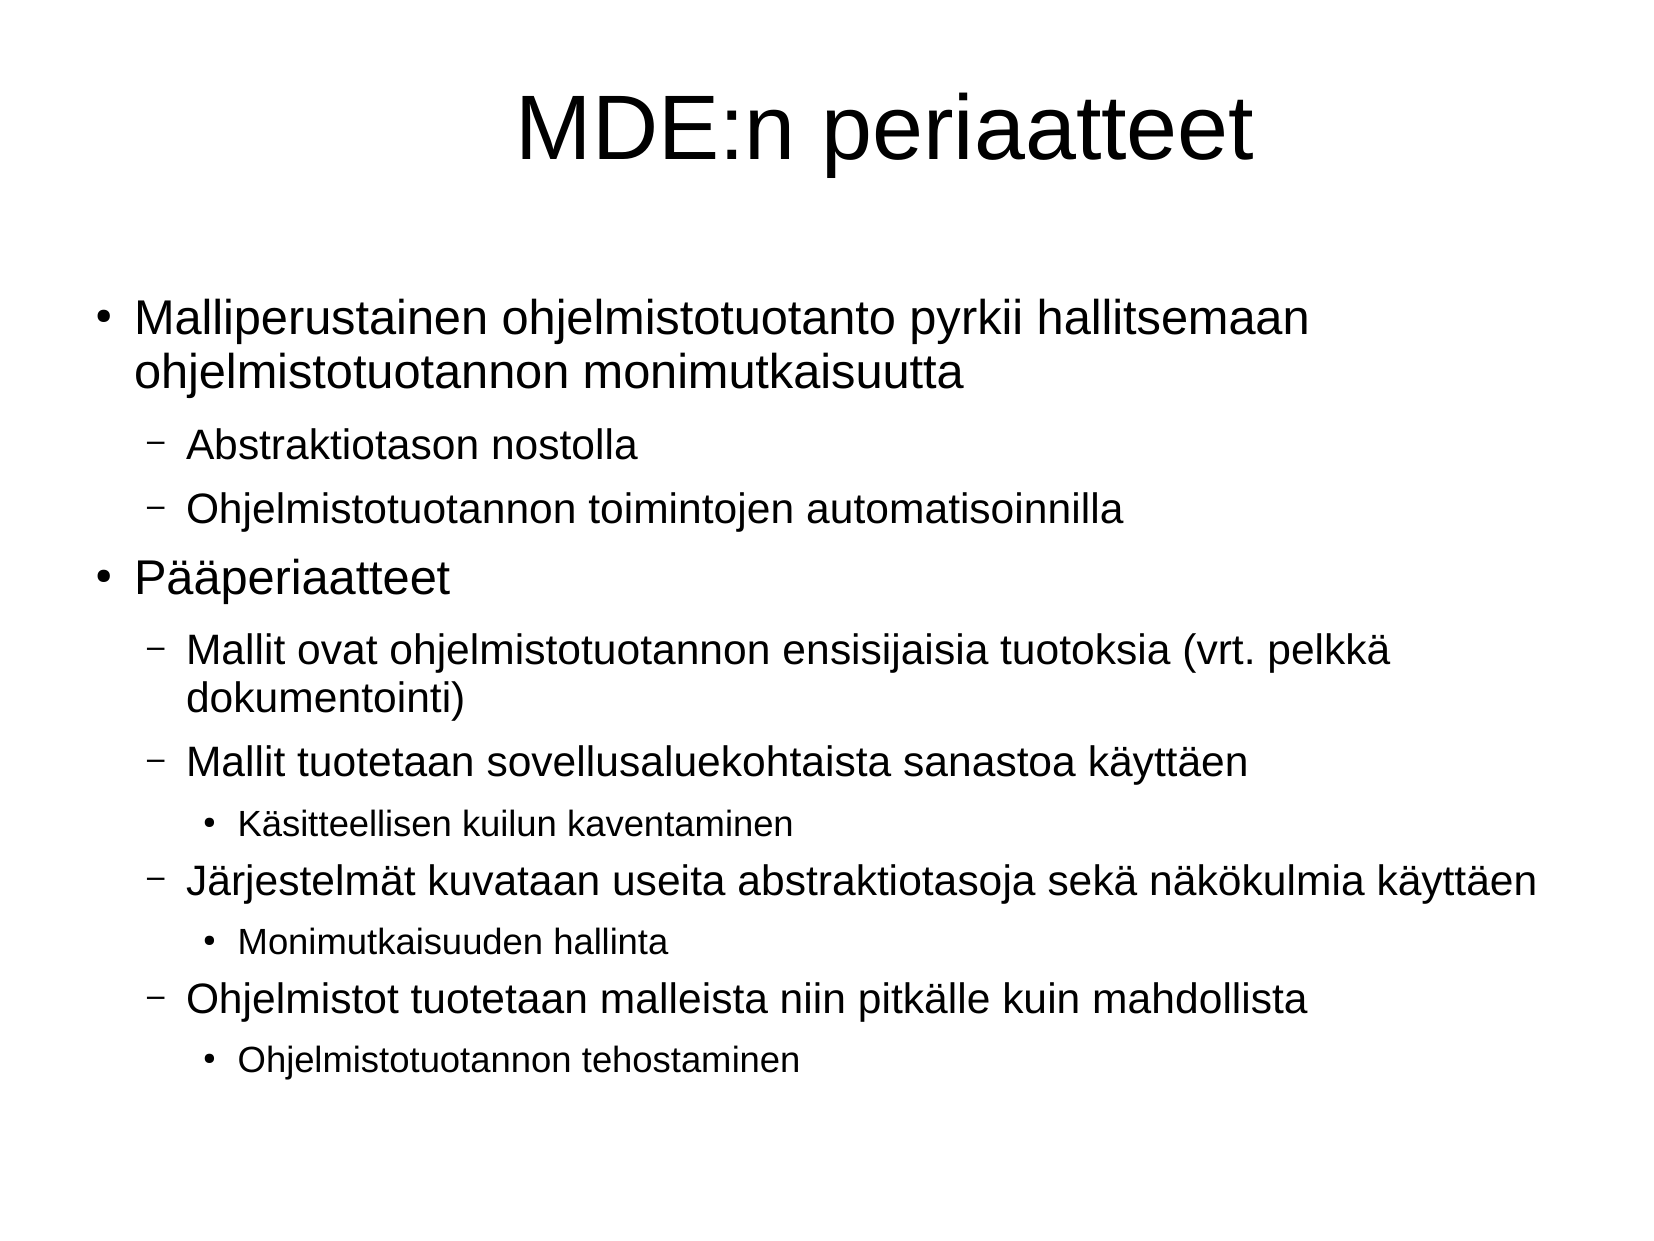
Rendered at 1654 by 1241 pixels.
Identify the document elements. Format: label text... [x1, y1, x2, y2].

title MDE:n periaatteet [206, 49, 1565, 207]
list Malliperustainen ohjelmistotuotanto pyrkii hallitsemaan ohjelmistotuotannon monimutkaisuutta Abstraktiotason nostolla Ohjelmistotuotannon toimintojen automatisoinnilla Pääperiaatteet Mallit ovat ohjelmistotuotannon ensisijaisia tuotoksia (vrt. pelkkä dokumentointi) Mallit tuotetaan sovellusaluekohtaista sanastoa käyttäen Käsitteellisen kuilun kaventaminen Järjestelmät kuvataan useita abstraktiotasoja sekä näkökulmia käyttäen Monimutkaisuuden hallinta Ohjelmistot tuotetaan malleista niin pitkälle kuin mahdollista Ohjelmistotuotannon tehostaminen [82, 290, 1571, 1094]
